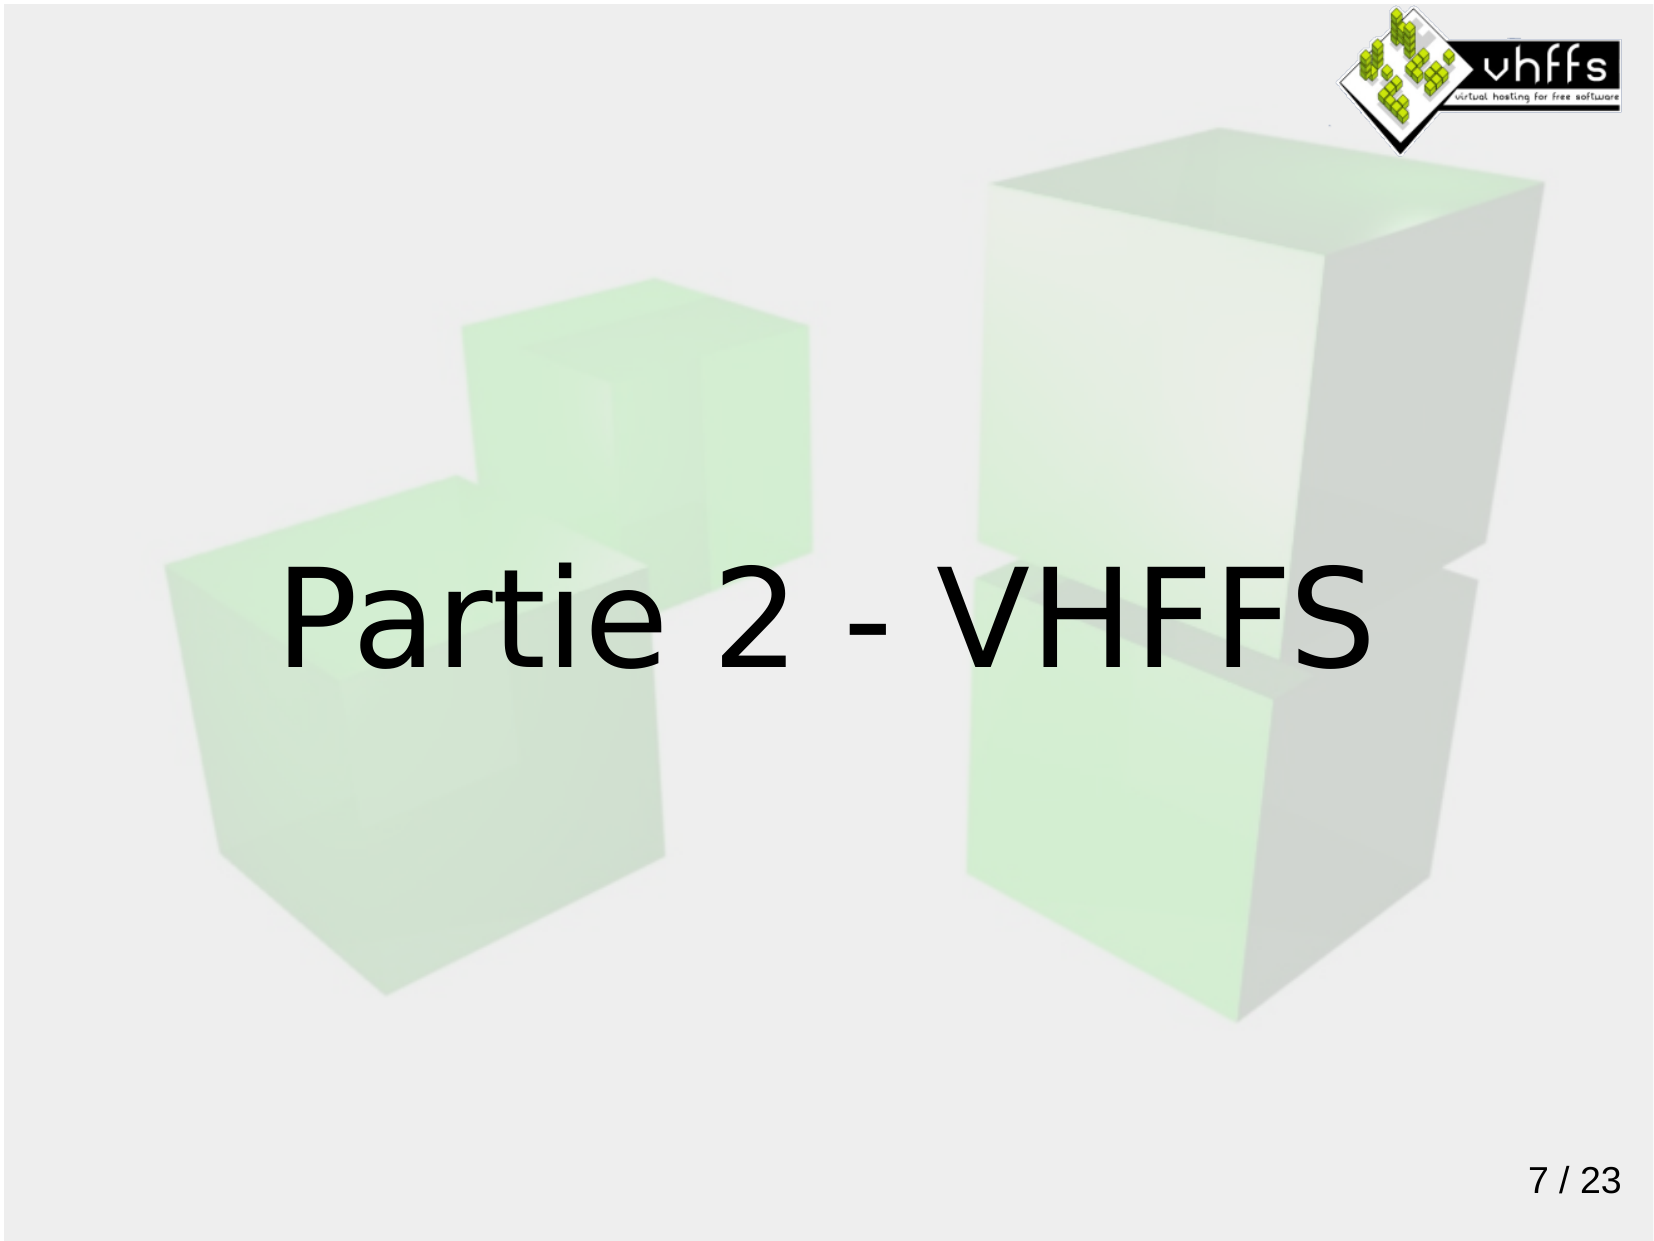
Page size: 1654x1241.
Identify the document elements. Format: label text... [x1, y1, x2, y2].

text_box Partie 2 - VHFFS [118, 532, 1536, 708]
picture [4, 0, 1654, 1241]
text_box <numéro> / 23 [1314, 1151, 1637, 1225]
